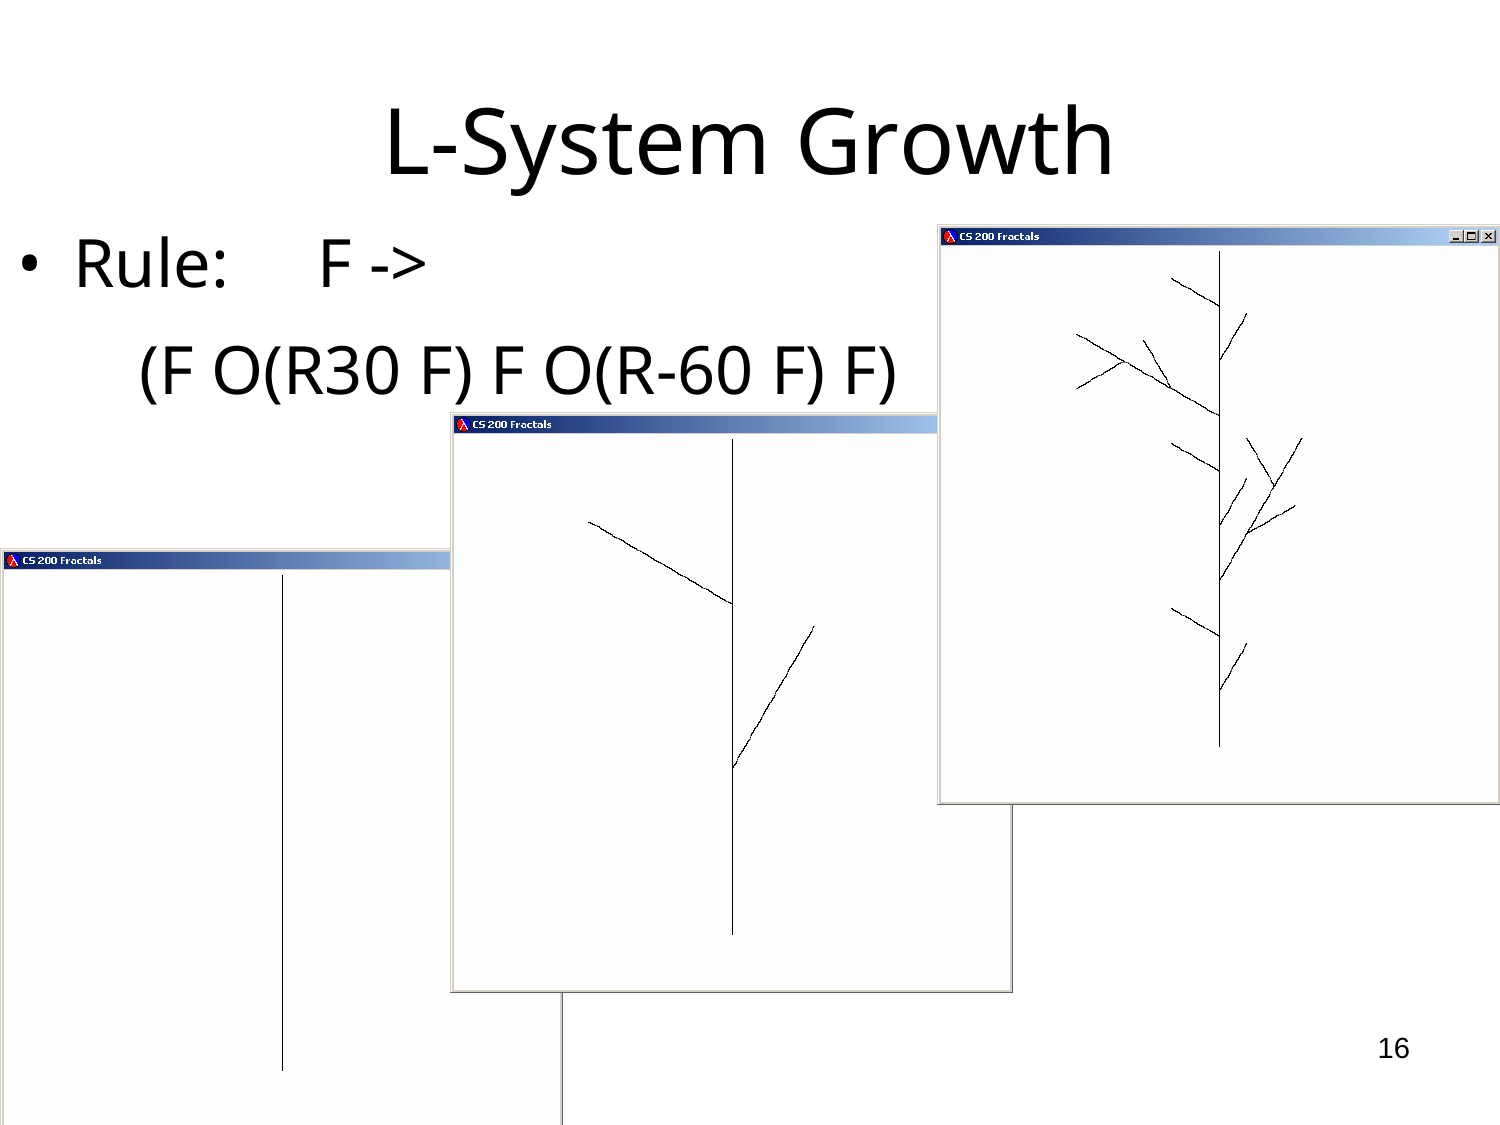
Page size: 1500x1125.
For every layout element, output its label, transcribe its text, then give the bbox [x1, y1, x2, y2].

picture [0, 224, 1500, 1125]
text_box Rule: F -> (F O(R30 F) F O(R-60 F) F) [17, 215, 1307, 388]
title L-System Growth [75, 21, 1426, 224]
